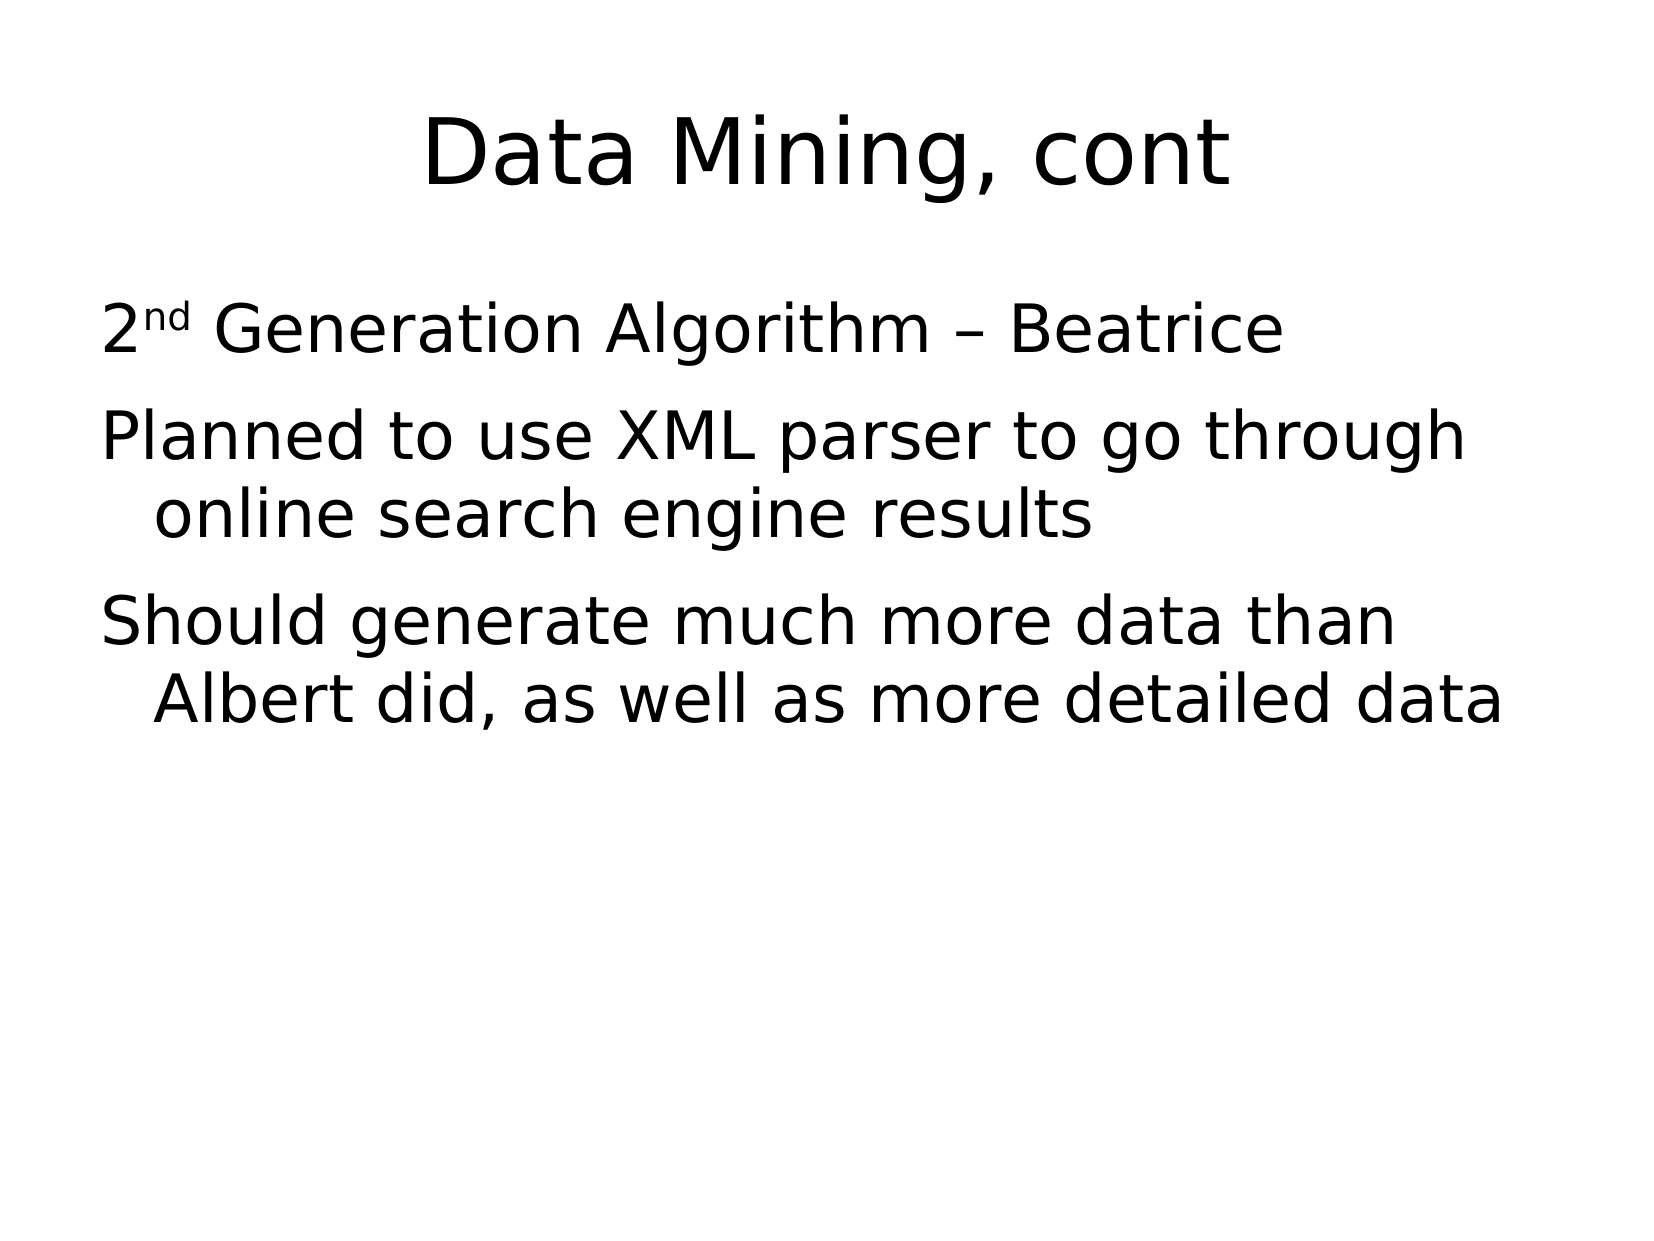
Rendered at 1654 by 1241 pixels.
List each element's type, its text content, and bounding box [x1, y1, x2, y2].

list 2nd Generation Algorithm – Beatrice Planned to use XML parser to go through online search engine results Should generate much more data than Albert did, as well as more detailed data [82, 290, 1571, 1109]
title Data Mining, cont [82, 49, 1571, 257]
